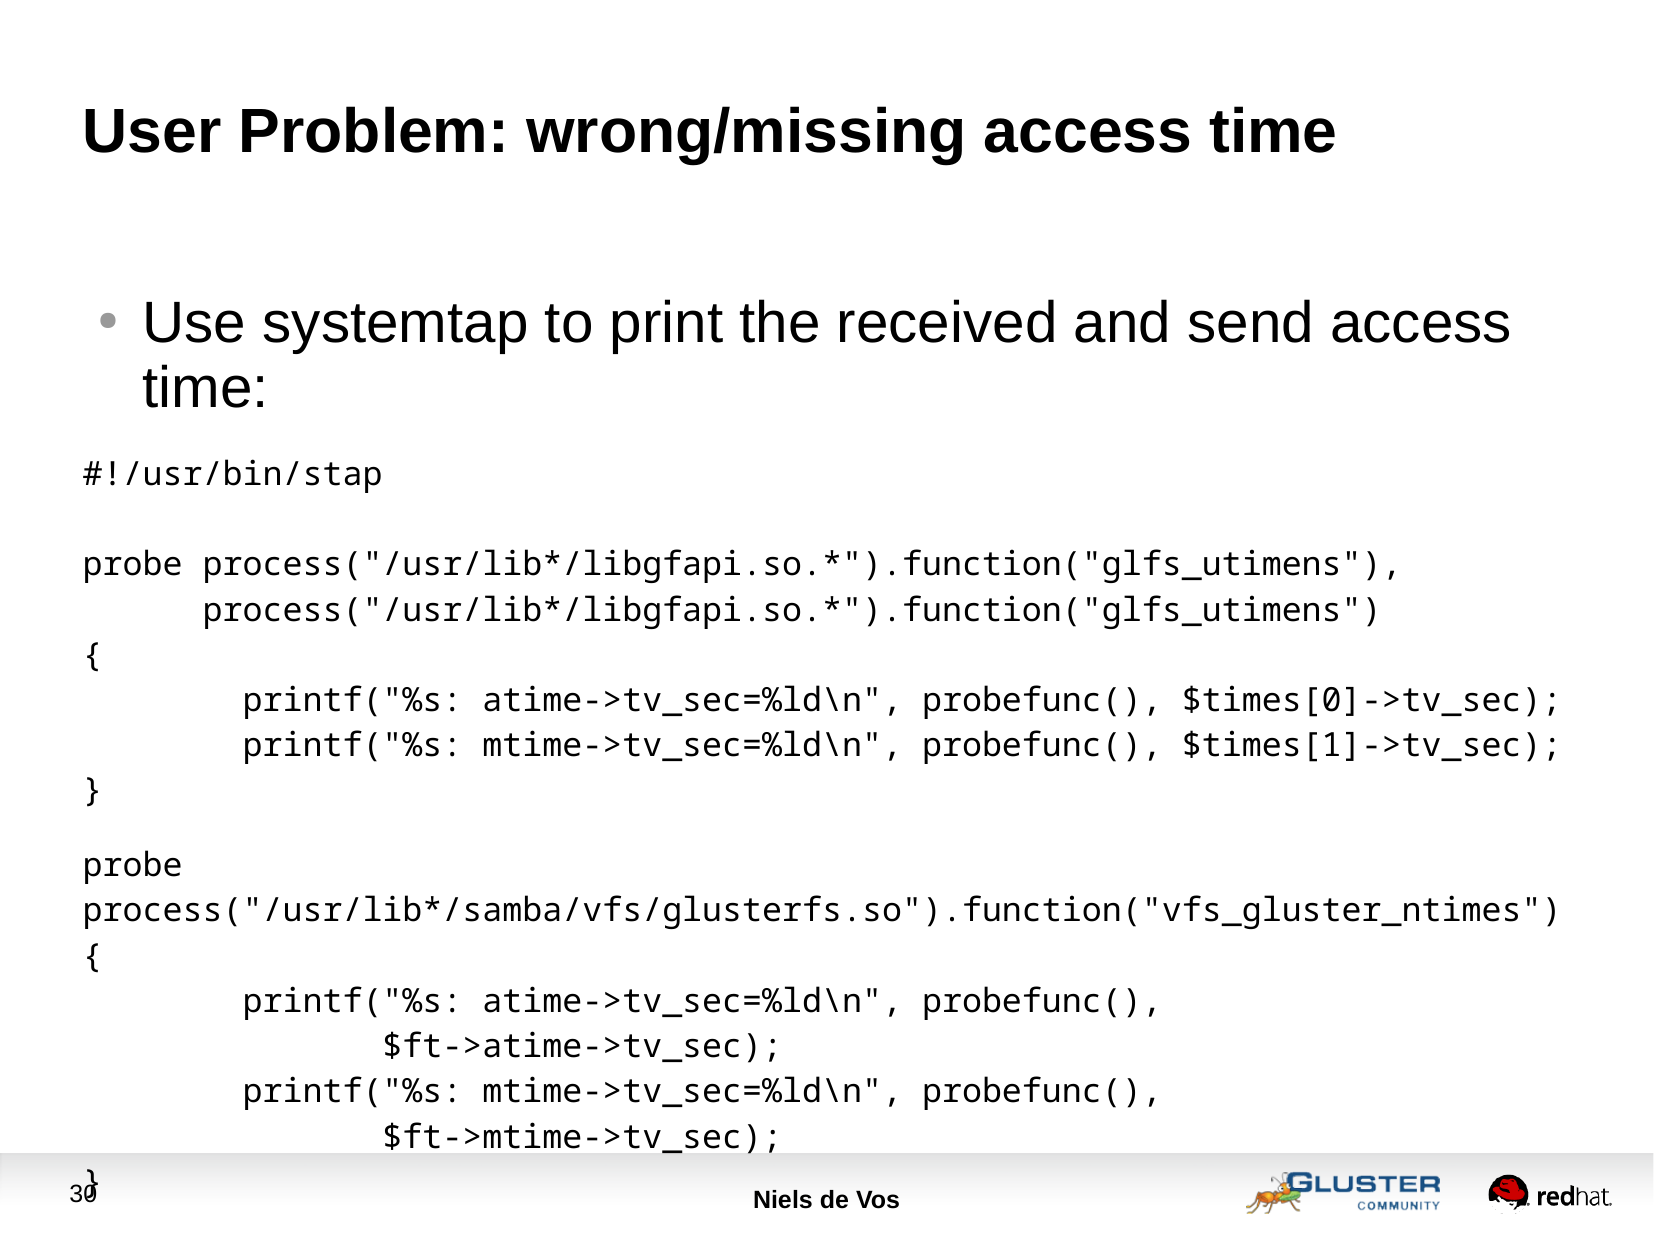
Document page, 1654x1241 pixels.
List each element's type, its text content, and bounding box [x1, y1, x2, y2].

picture [0, 1153, 1654, 1238]
title User Problem: wrong/missing access time [82, 37, 1571, 226]
list Use systemtap to print the received and send access time: #!/usr/bin/stap probe process("/usr/lib*/libgfapi.so.*").function("glfs_utimens"), process("/usr/lib*/libgfapi.so.*").function("glfs_utimens") { printf("%s: atime->tv_sec=%ld\n", probefunc(), $times[0]->tv_sec); printf("%s: mtime->tv_sec=%ld\n", probefunc(), $times[1]->tv_sec); } probe process("/usr/lib*/samba/vfs/glusterfs.so").function("vfs_gluster_ntimes") { printf("%s: atime->tv_sec=%ld\n", probefunc(), $ft->atime->tv_sec); printf("%s: mtime->tv_sec=%ld\n", probefunc(), $ft->mtime->tv_sec); } [82, 290, 1571, 1100]
